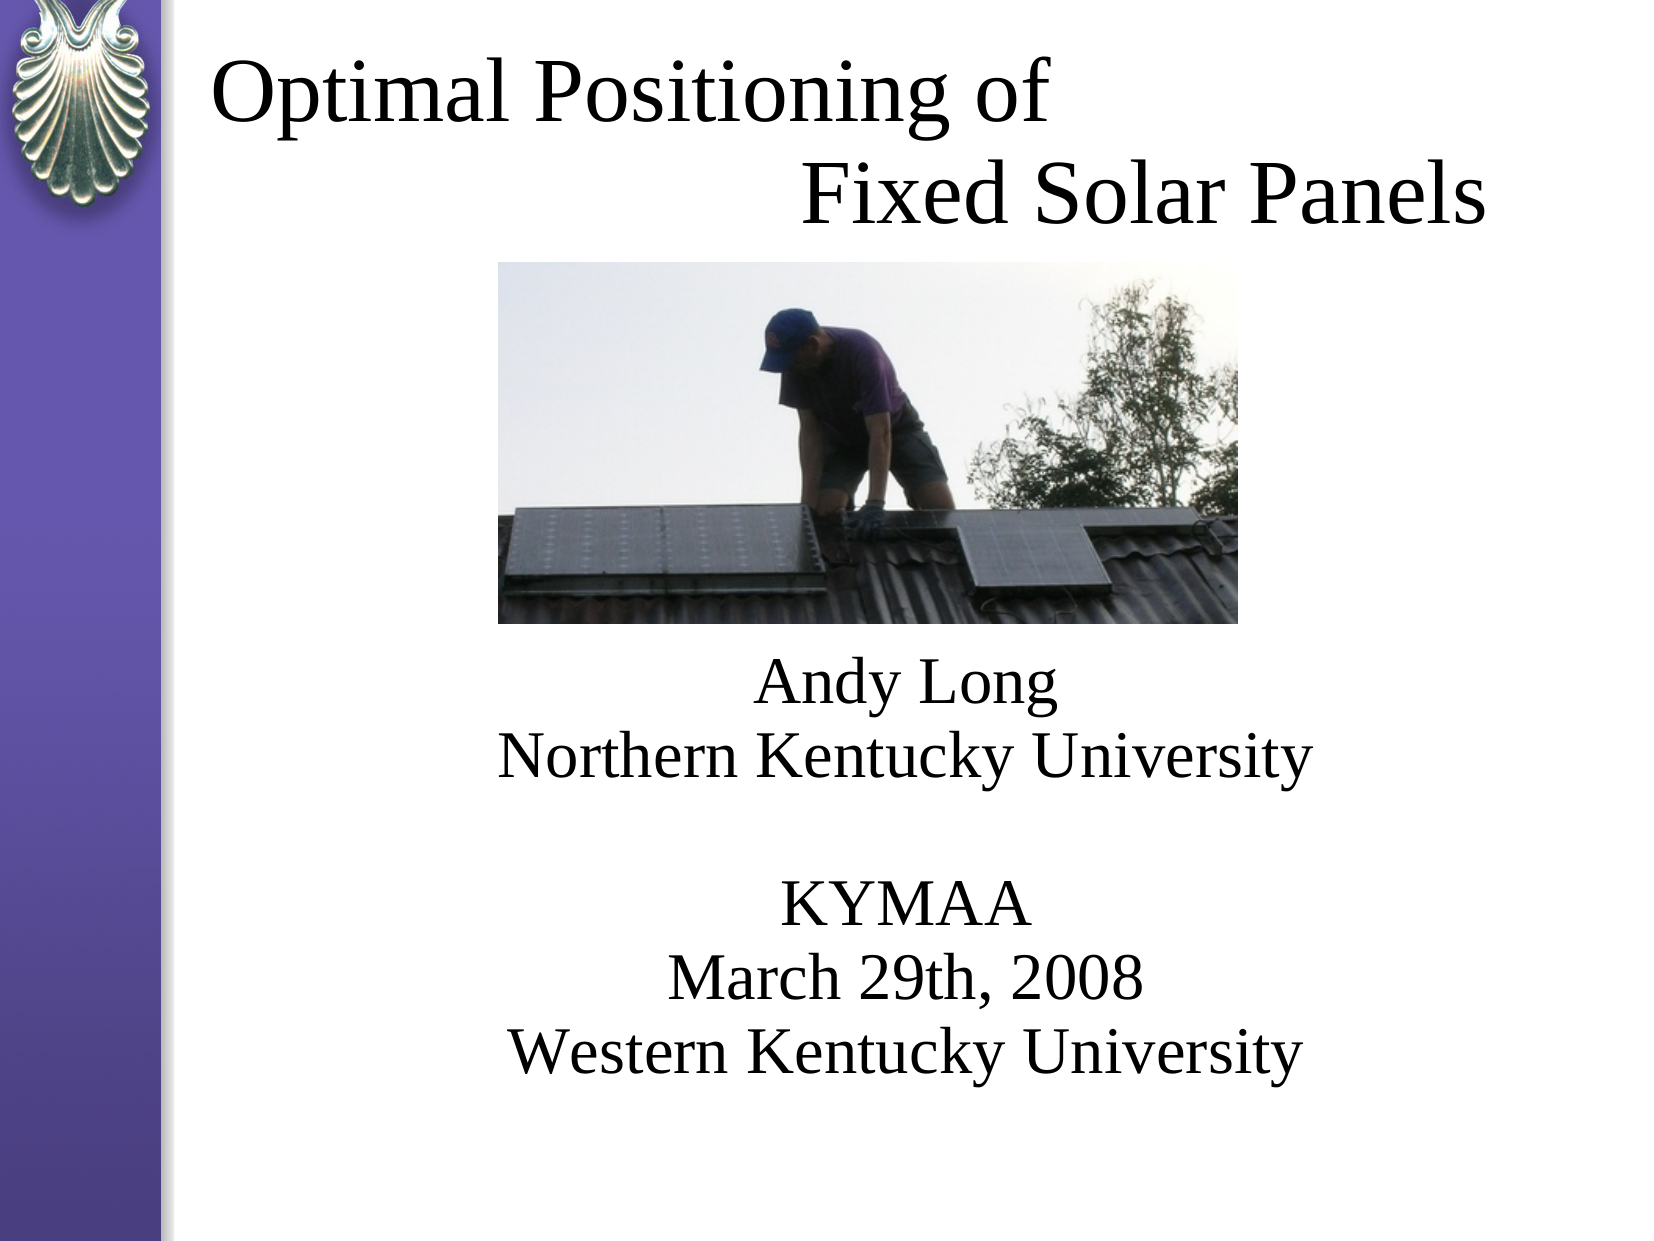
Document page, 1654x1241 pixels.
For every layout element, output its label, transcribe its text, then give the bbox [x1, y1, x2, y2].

subtitle Andy Long Northern Kentucky University KYMAA March 29th, 2008 Western Kentucky University [200, 273, 1613, 1163]
title Optimal Positioning of Fixed Solar Panels [210, 37, 1623, 246]
picture [0, 0, 161, 1241]
picture [498, 262, 1238, 624]
